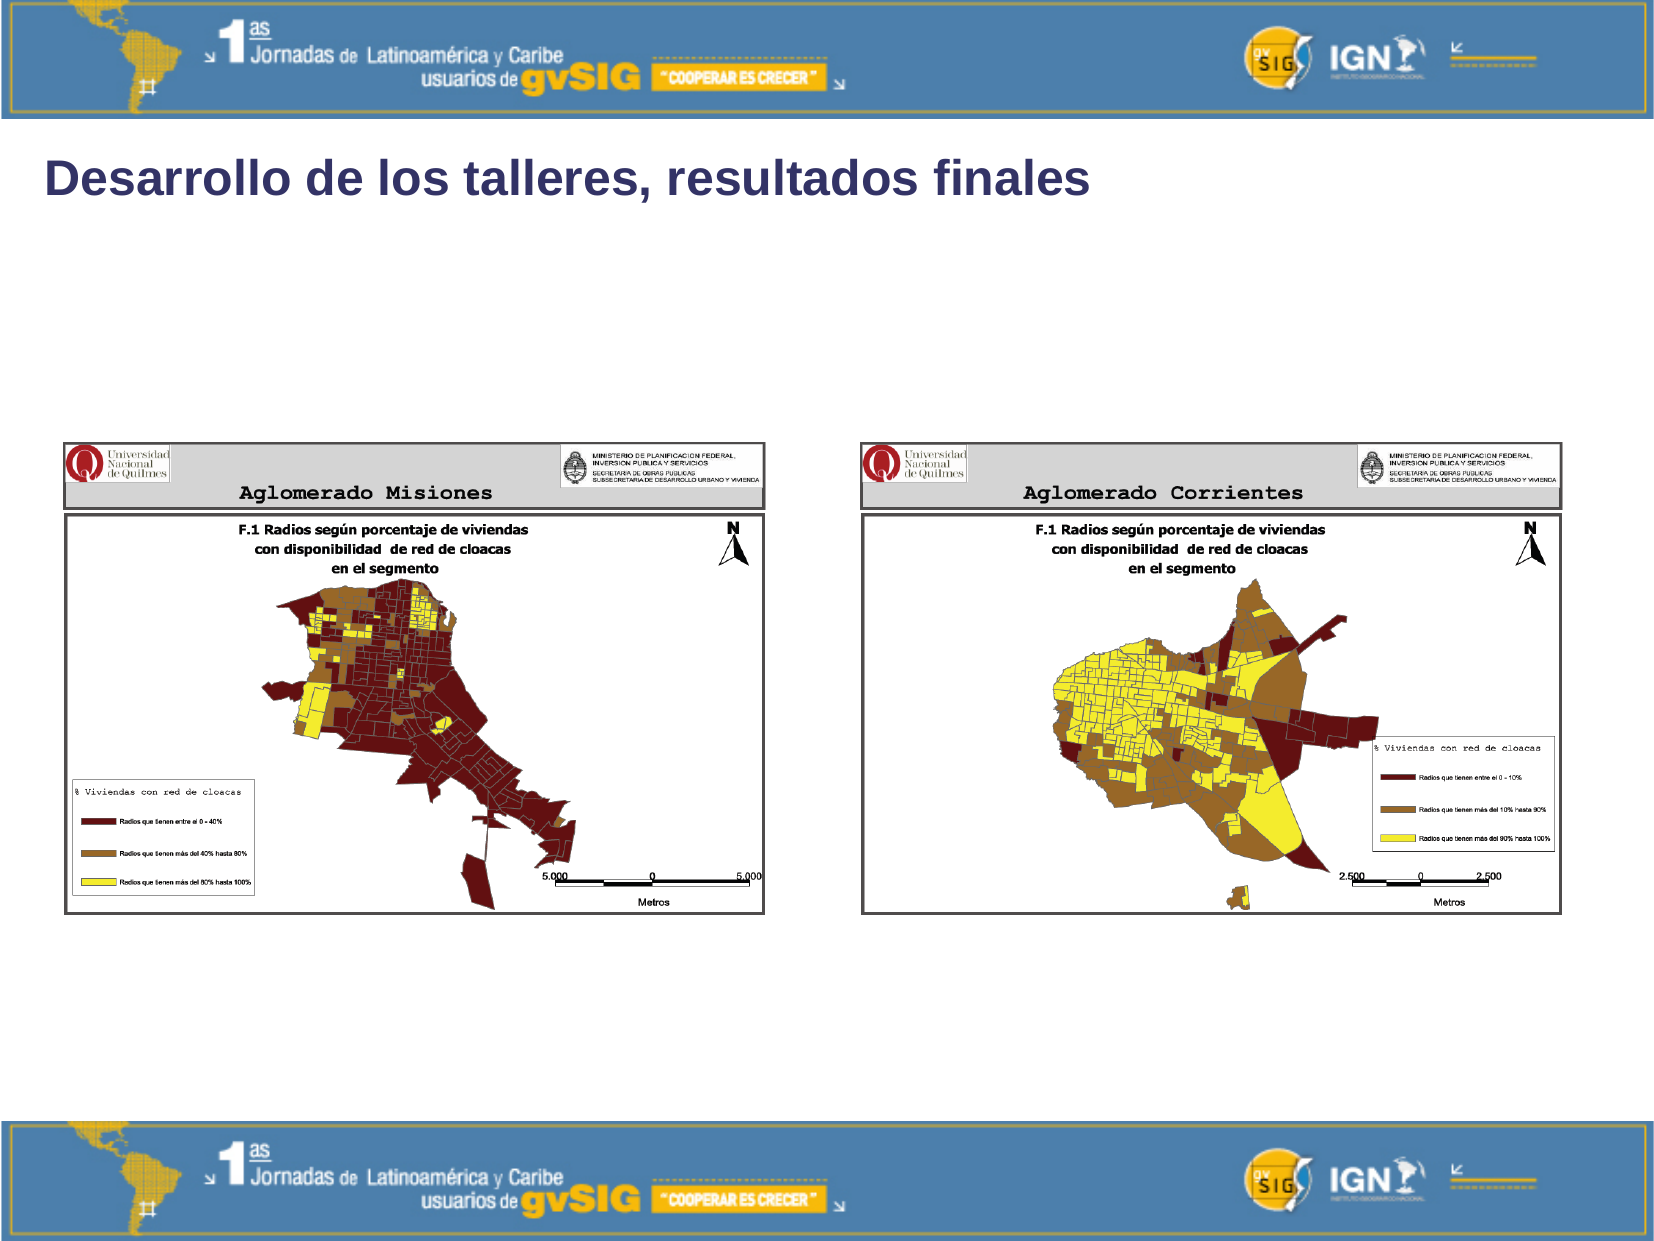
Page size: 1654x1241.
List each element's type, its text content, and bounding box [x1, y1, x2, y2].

text_box Desarrollo de los talleres, resultados finales [30, 115, 1108, 311]
picture [0, 1121, 1654, 1241]
picture [0, 0, 1654, 119]
picture [59, 442, 768, 916]
picture [856, 442, 1565, 916]
